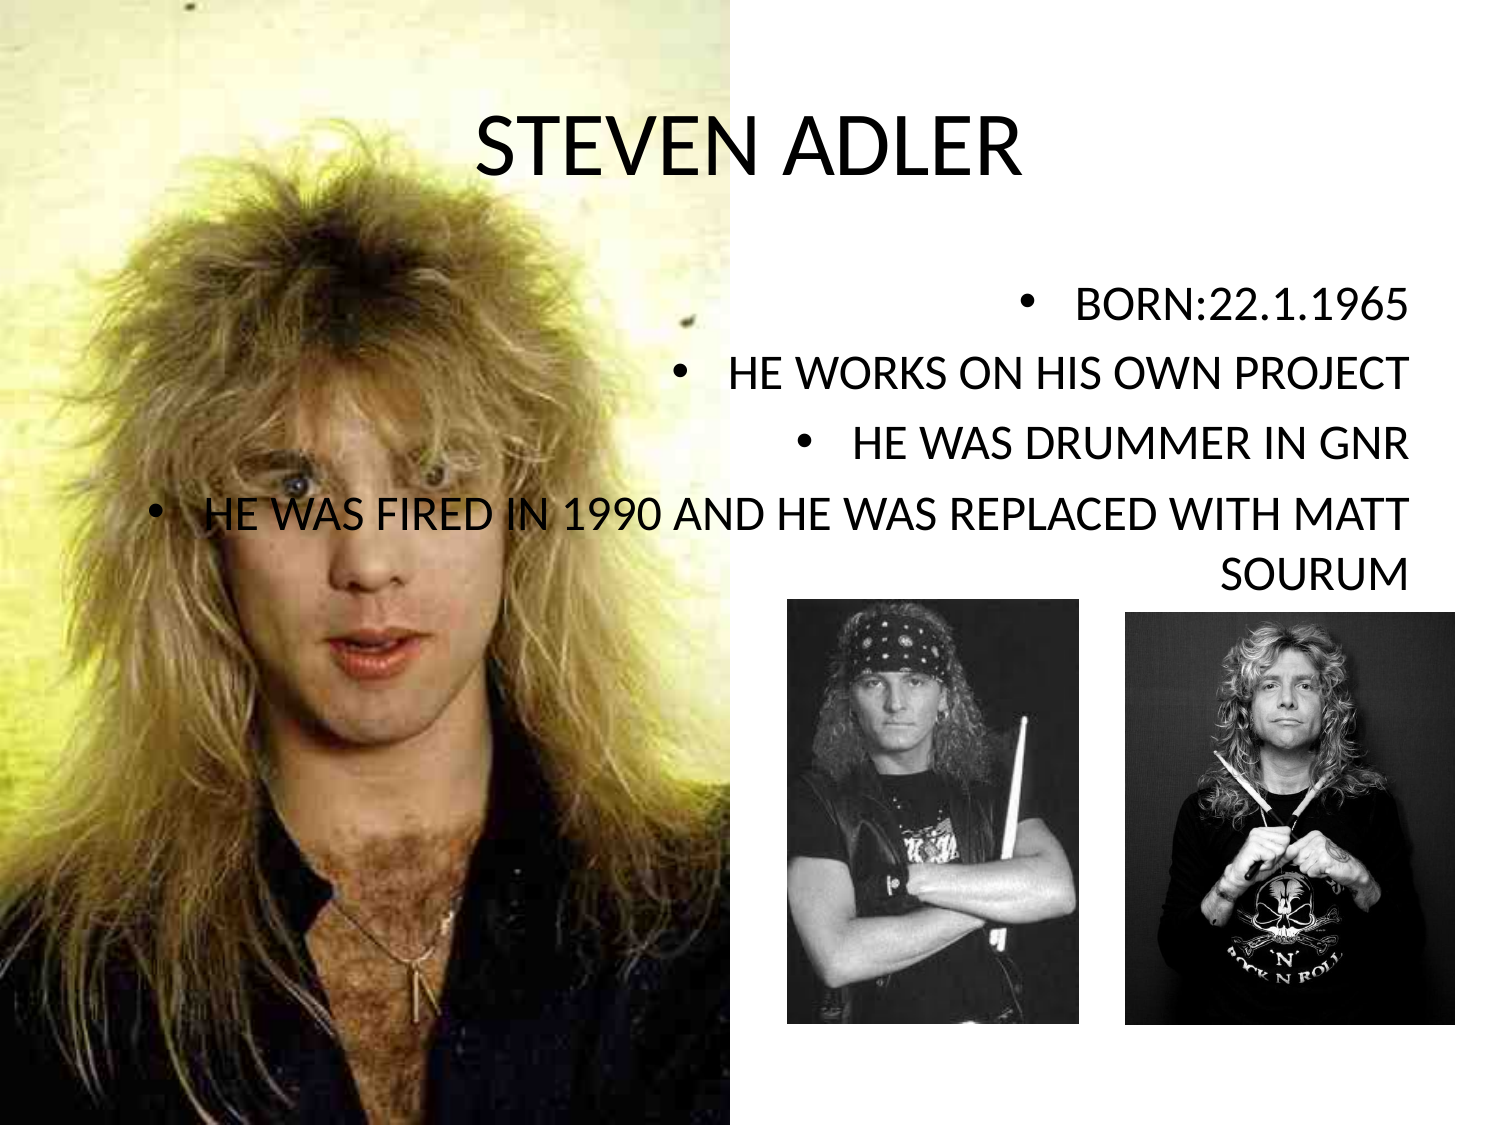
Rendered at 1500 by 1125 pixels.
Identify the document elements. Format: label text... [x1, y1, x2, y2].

picture [1125, 612, 1455, 1025]
list BORN:22.1.1965 HE WORKS ON HIS OWN PROJECT HE WAS DRUMMER IN GNR HE WAS FIRED IN 1990 AND HE WAS REPLACED WITH MATT SOURUM [75, 262, 1425, 1005]
picture [0, 0, 730, 1125]
title STEVEN ADLER [75, 45, 1425, 233]
picture [787, 599, 1079, 1024]
